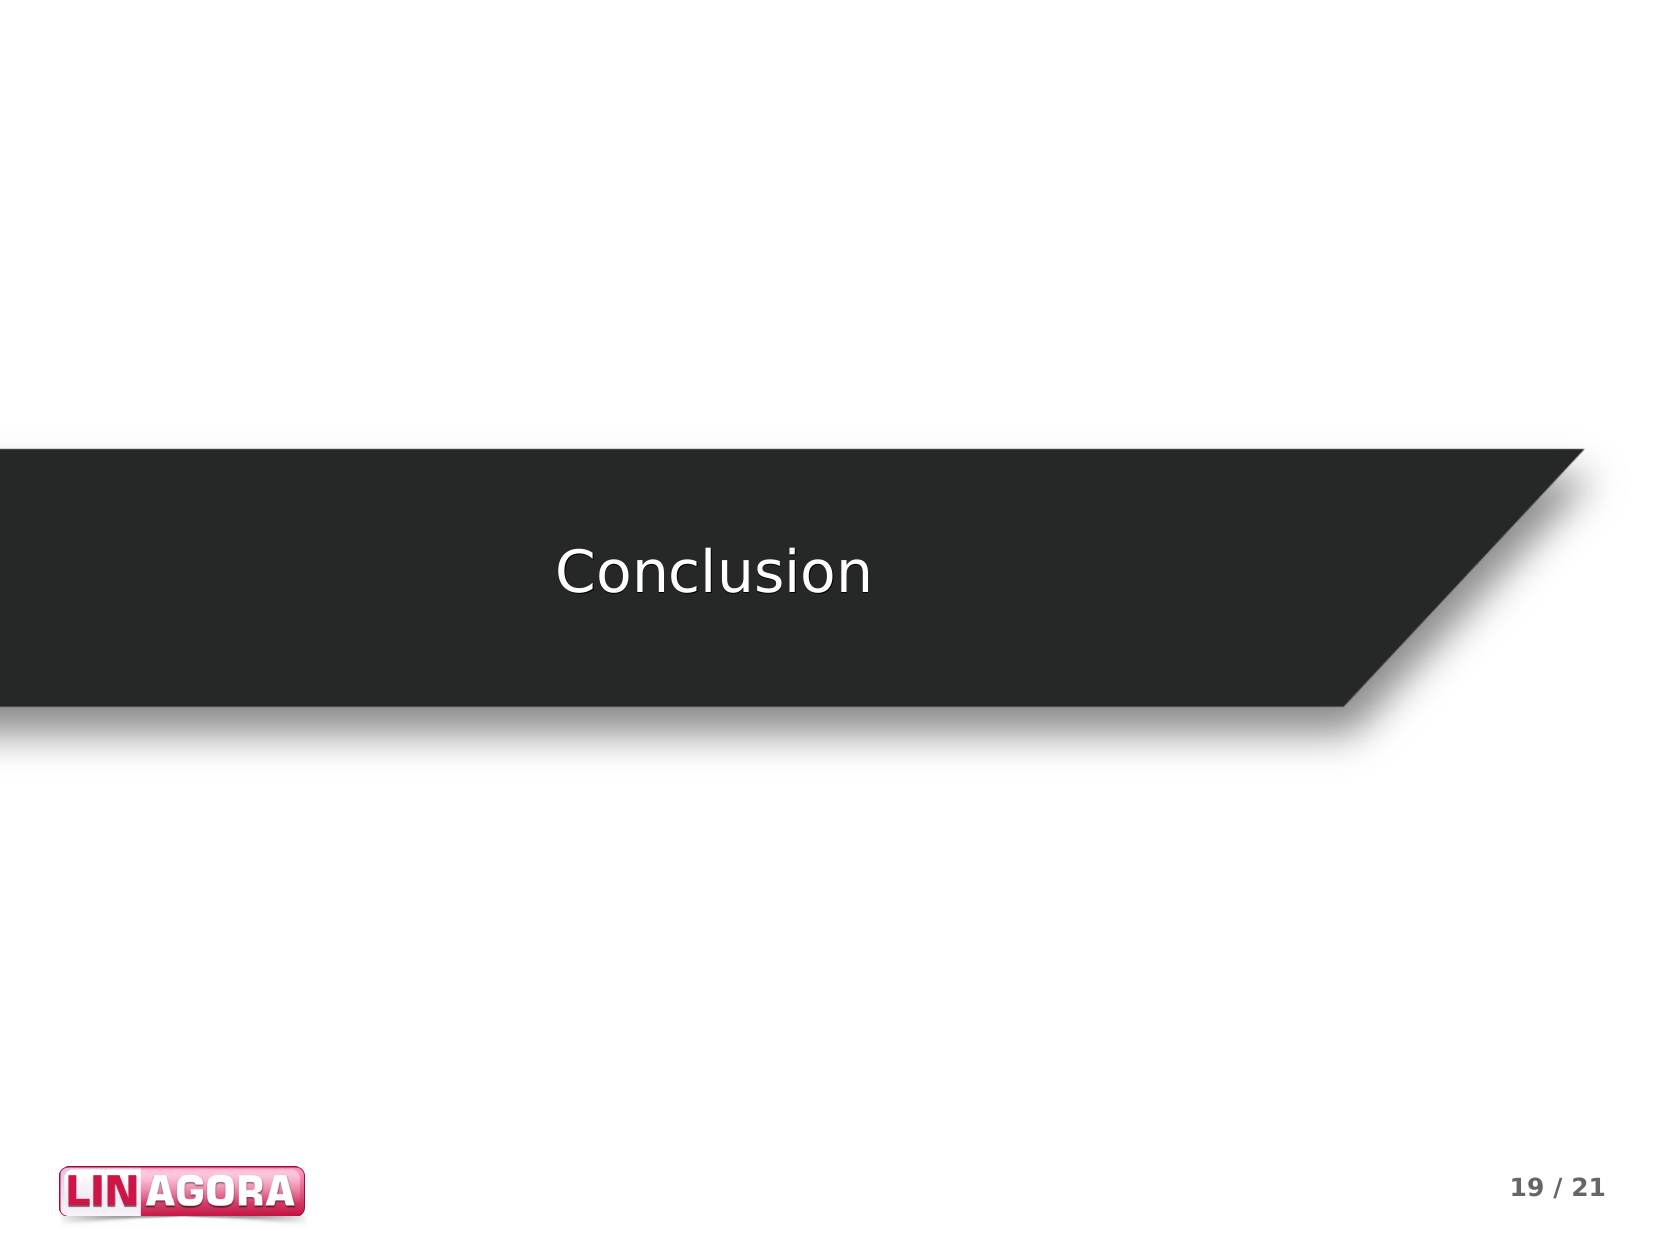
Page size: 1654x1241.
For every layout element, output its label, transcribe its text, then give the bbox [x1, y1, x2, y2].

picture [59, 1166, 308, 1229]
title Conclusion [82, 460, 1347, 686]
picture [0, 416, 1630, 792]
